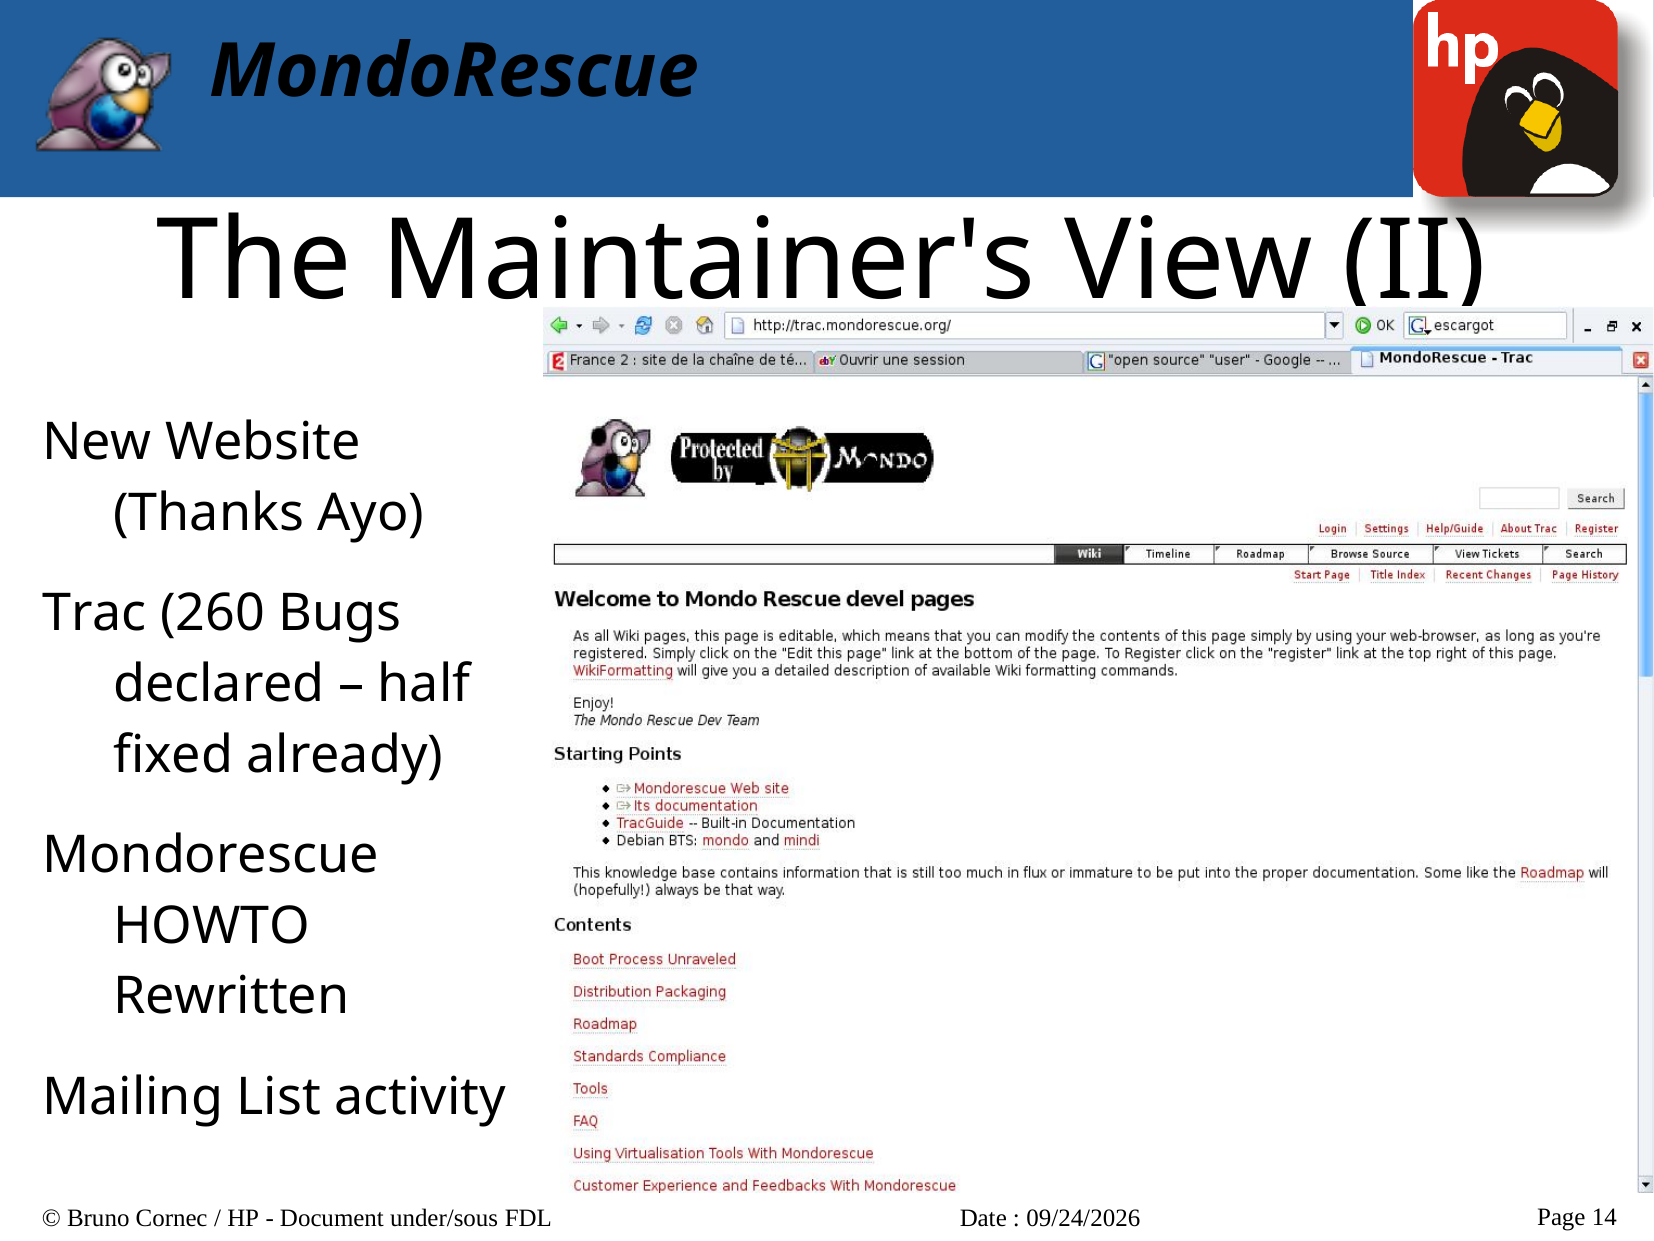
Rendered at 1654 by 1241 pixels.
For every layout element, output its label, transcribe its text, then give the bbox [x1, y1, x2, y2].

picture [1413, 0, 1654, 235]
picture [0, 0, 211, 199]
list New Website (Thanks Ayo) Trac (260 Bugs declared – half fixed already) Mondorescue HOWTO Rewritten Mailing List activity [30, 404, 547, 1241]
text_box The Maintainer's View (II) [156, 178, 1521, 318]
picture [543, 306, 1654, 1193]
